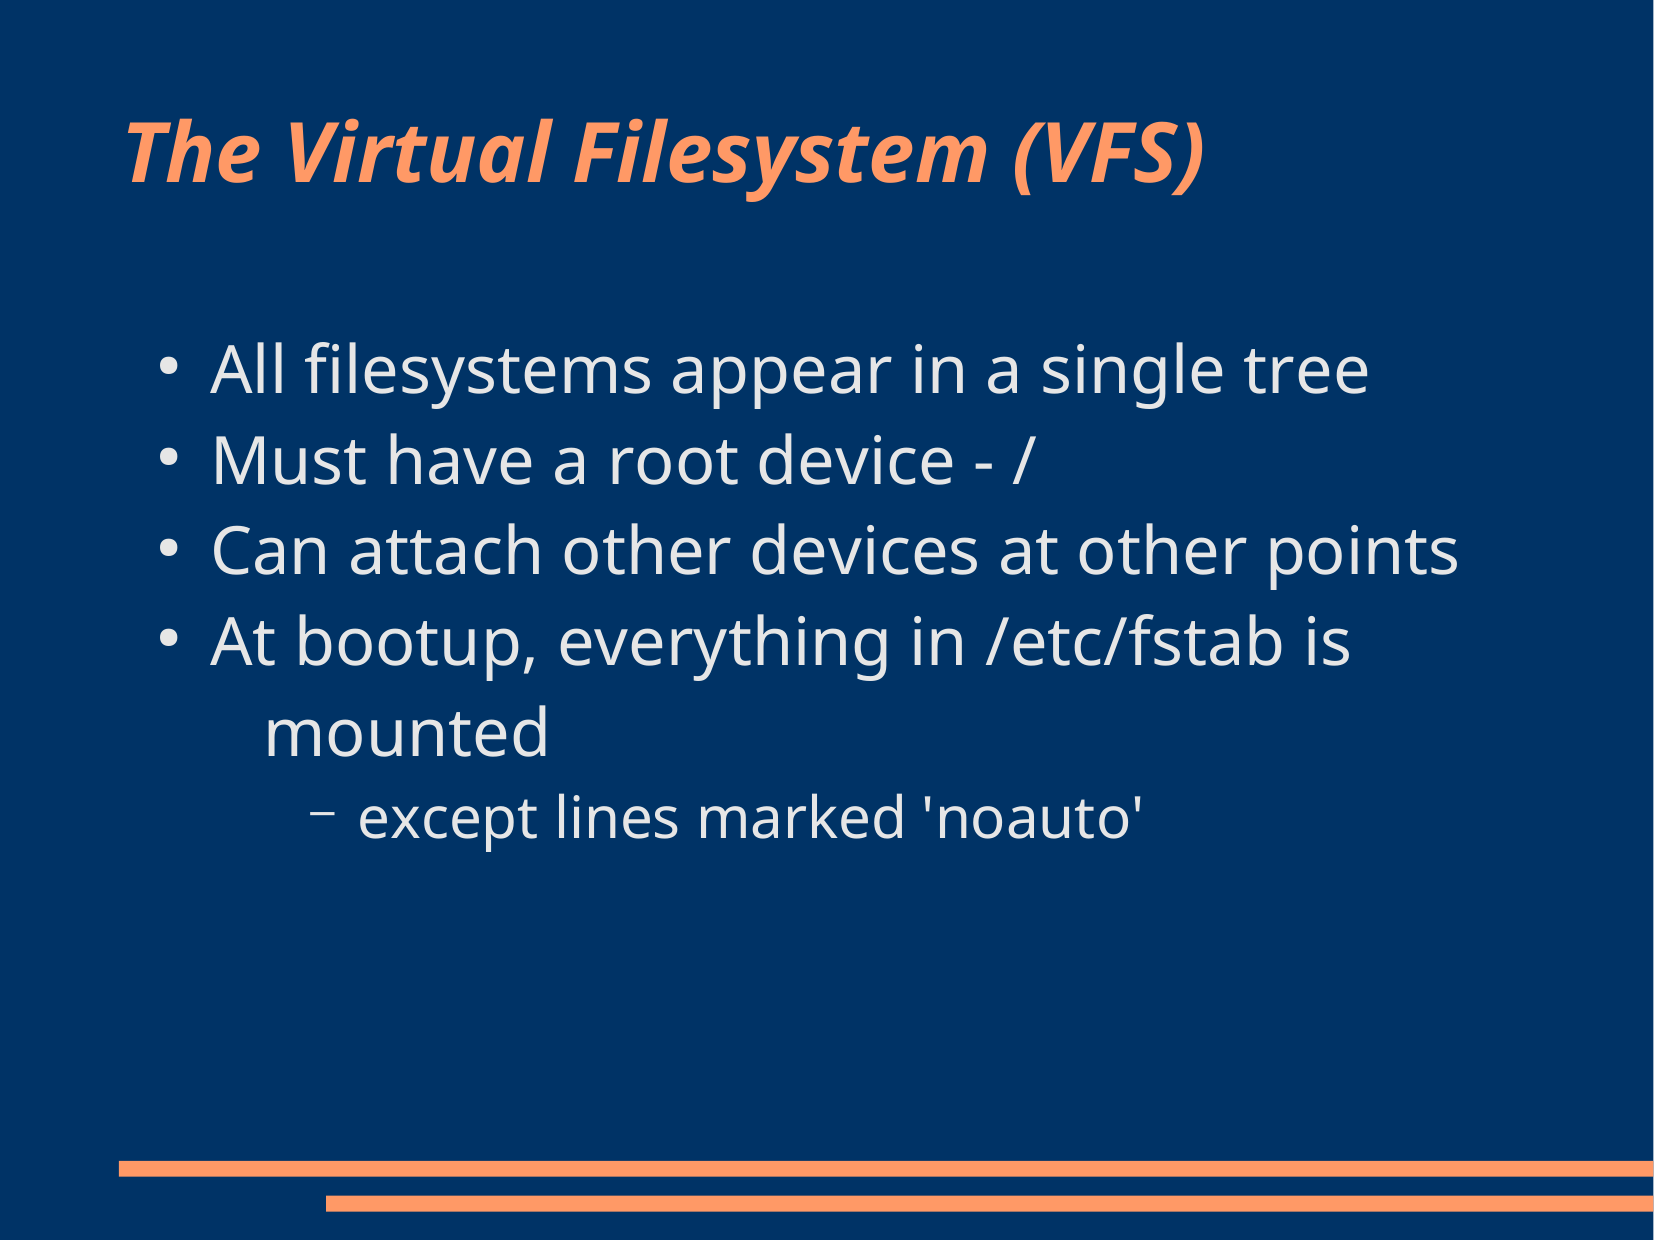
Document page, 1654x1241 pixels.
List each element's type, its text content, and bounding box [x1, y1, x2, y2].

list All filesystems appear in a single tree Must have a root device - / Can attach other devices at other points At bootup, everything in /etc/fstab is mounted except lines marked 'noauto' [121, 322, 1561, 1132]
title The Virtual Filesystem (VFS) [121, 46, 1534, 254]
